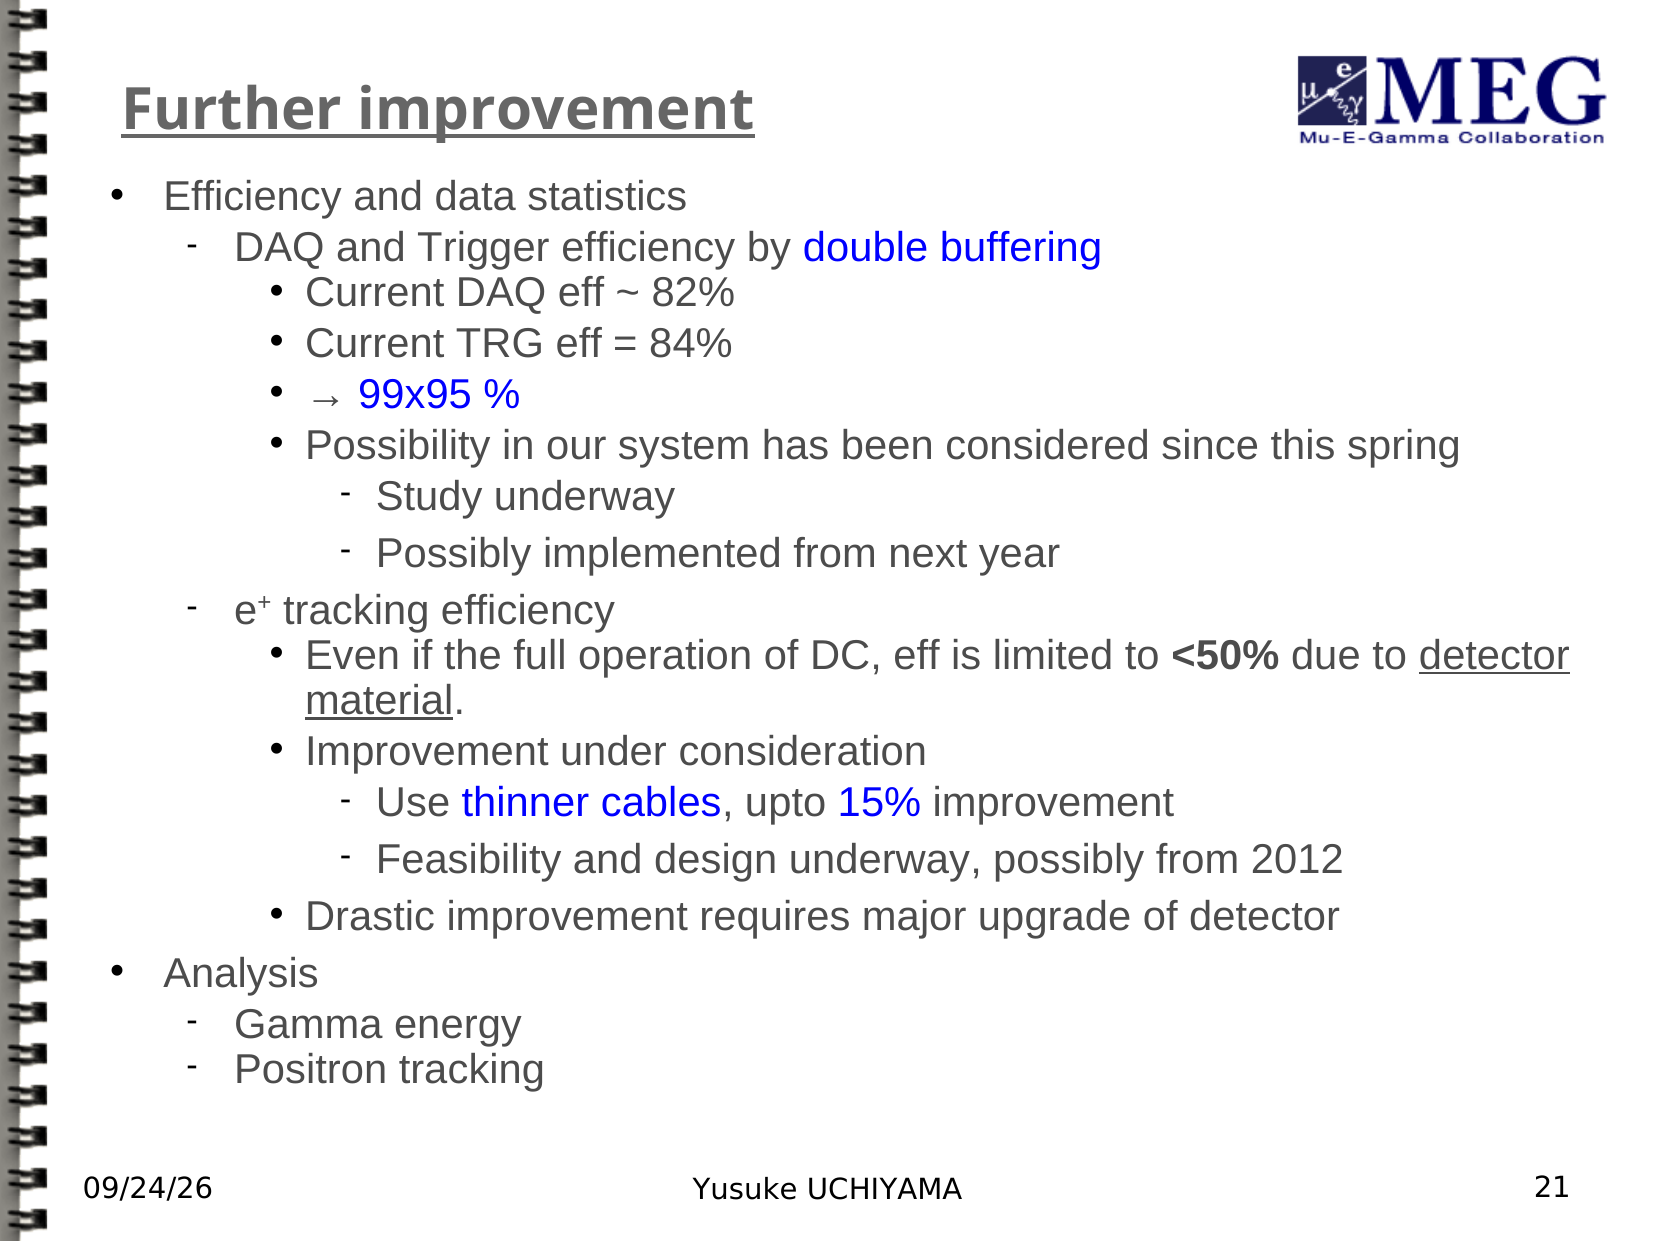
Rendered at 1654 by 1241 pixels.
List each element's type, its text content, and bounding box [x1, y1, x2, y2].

picture [0, 0, 1654, 1241]
title Further improvement [121, 50, 1300, 162]
list Efficiency and data statistics DAQ and Trigger efficiency by double buffering Current DAQ eff ~ 82% Current TRG eff = 84% → 99x95 % Possibility in our system has been considered since this spring Study underway Possibly implemented from next year e+ tracking efficiency Even if the full operation of DC, eff is limited to <50% due to detector material. Improvement under consideration Use thinner cables, upto 15% improvement Feasibility and design underway, possibly from 2012 Drastic improvement requires major upgrade of detector Analysis Gamma energy Positron tracking [92, 174, 1571, 1102]
